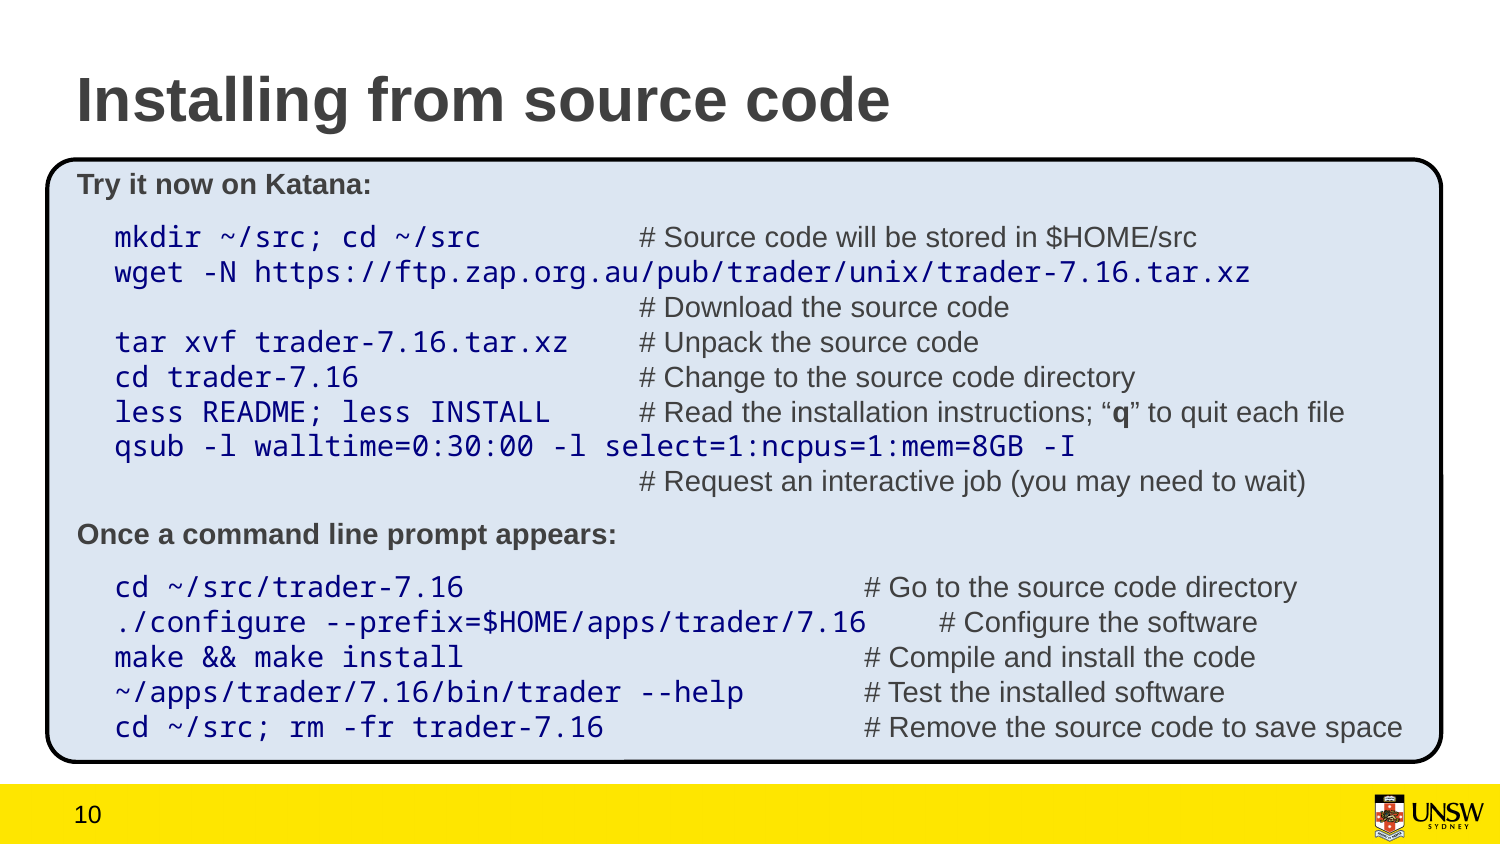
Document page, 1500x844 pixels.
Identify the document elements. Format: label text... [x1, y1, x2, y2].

title Installing from source code [76, 59, 1427, 136]
picture [0, 784, 1500, 844]
text_box [47, 159, 1442, 762]
list Try it now on Katana: mkdir ~/src; cd ~/src # Source code will be stored in $HOME/src wget -N https://ftp.zap.org.au/pub/trader/unix/trader-7.16.tar.xz # Download the source code tar xvf trader-7.16.tar.xz # Unpack the source code cd trader-7.16 # Change to the source code directory less README; less INSTALL # Read the installation instructions; “q” to quit each file qsub -l walltime=0:30:00 -l select=1:ncpus=1:mem=8GB -I # Request an interactive job (you may need to wait) Once a command line prompt appears: cd ~/src/trader-7.16 # Go to the source code directory ./configure --prefix=$HOME/apps/trader/7.16 # Configure the software make && make install # Compile and install the code ~/apps/trader/7.16/bin/trader --help # Test the installed software cd ~/src; rm -fr trader-7.16 # Remove the source code to save space [76, 165, 1424, 756]
text_box <number> [59, 791, 219, 839]
